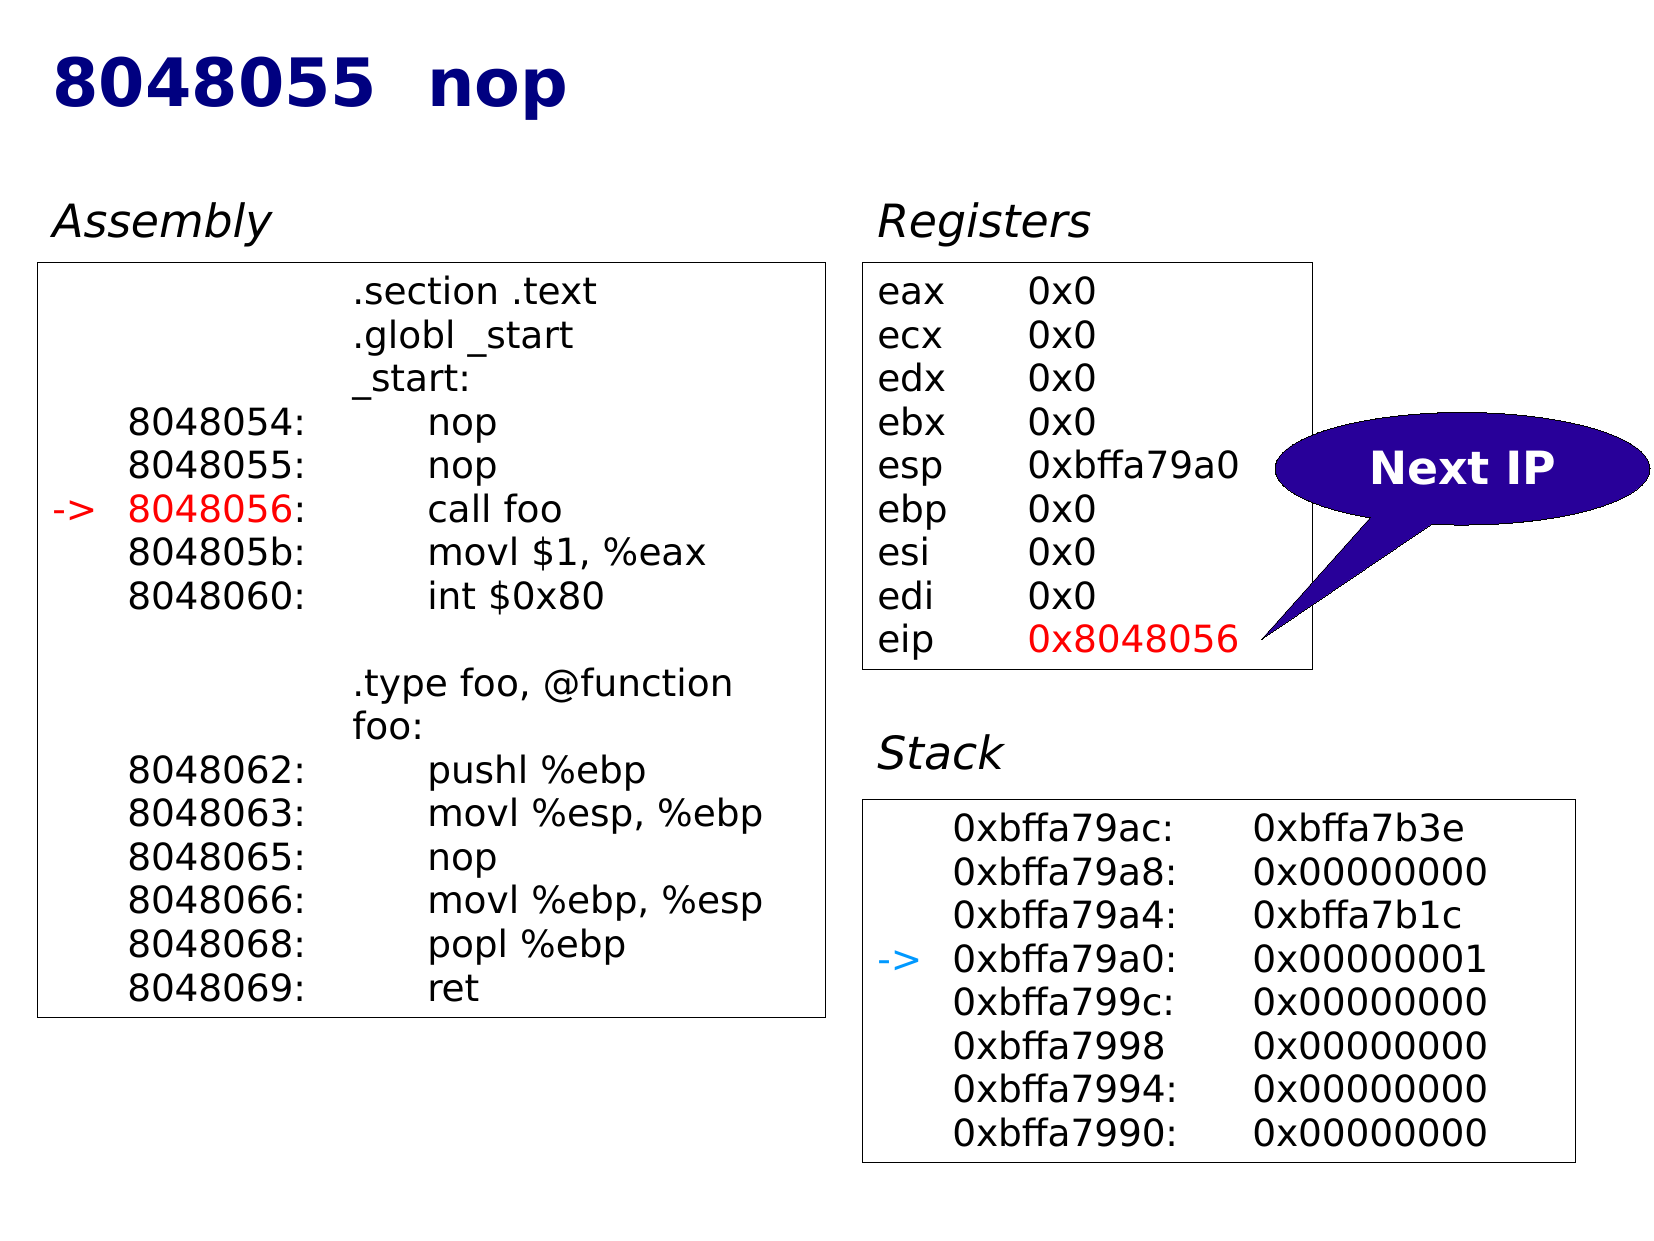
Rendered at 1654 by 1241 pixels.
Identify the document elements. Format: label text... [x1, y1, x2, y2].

text_box Stack [862, 719, 1051, 788]
text_box .section .text .globl _start _start: 8048054: nop 8048055: nop -> 8048056: call foo 804805b: movl $1, %eax 8048060: int $0x80 .type foo, @function foo: 8048062: pushl %ebp 8048063: movl %esp, %ebp 8048065: nop 8048066: movl %ebp, %esp 8048068: popl %ebp 8048069: ret [37, 262, 826, 1018]
text_box Assembly [37, 187, 301, 256]
text_box 8048055 nop [37, 37, 863, 131]
text_box Next IP [1261, 412, 1651, 640]
text_box 0xbffa79ac: 0xbffa7b3e 0xbffa79a8: 0x00000000 0xbffa79a4: 0xbffa7b1c -> 0xbffa79a0: 0x00000001 0xbffa799c: 0x00000000 0xbffa7998 0x00000000 0xbffa7994: 0x00000000 0xbffa7990: 0x00000000 [862, 799, 1576, 1163]
text_box eax 0x0 ecx 0x0 edx 0x0 ebx 0x0 esp 0xbffa79a0 ebp 0x0 esi 0x0 edi 0x0 eip 0x8048056 [862, 262, 1313, 670]
text_box Registers [862, 187, 1126, 256]
